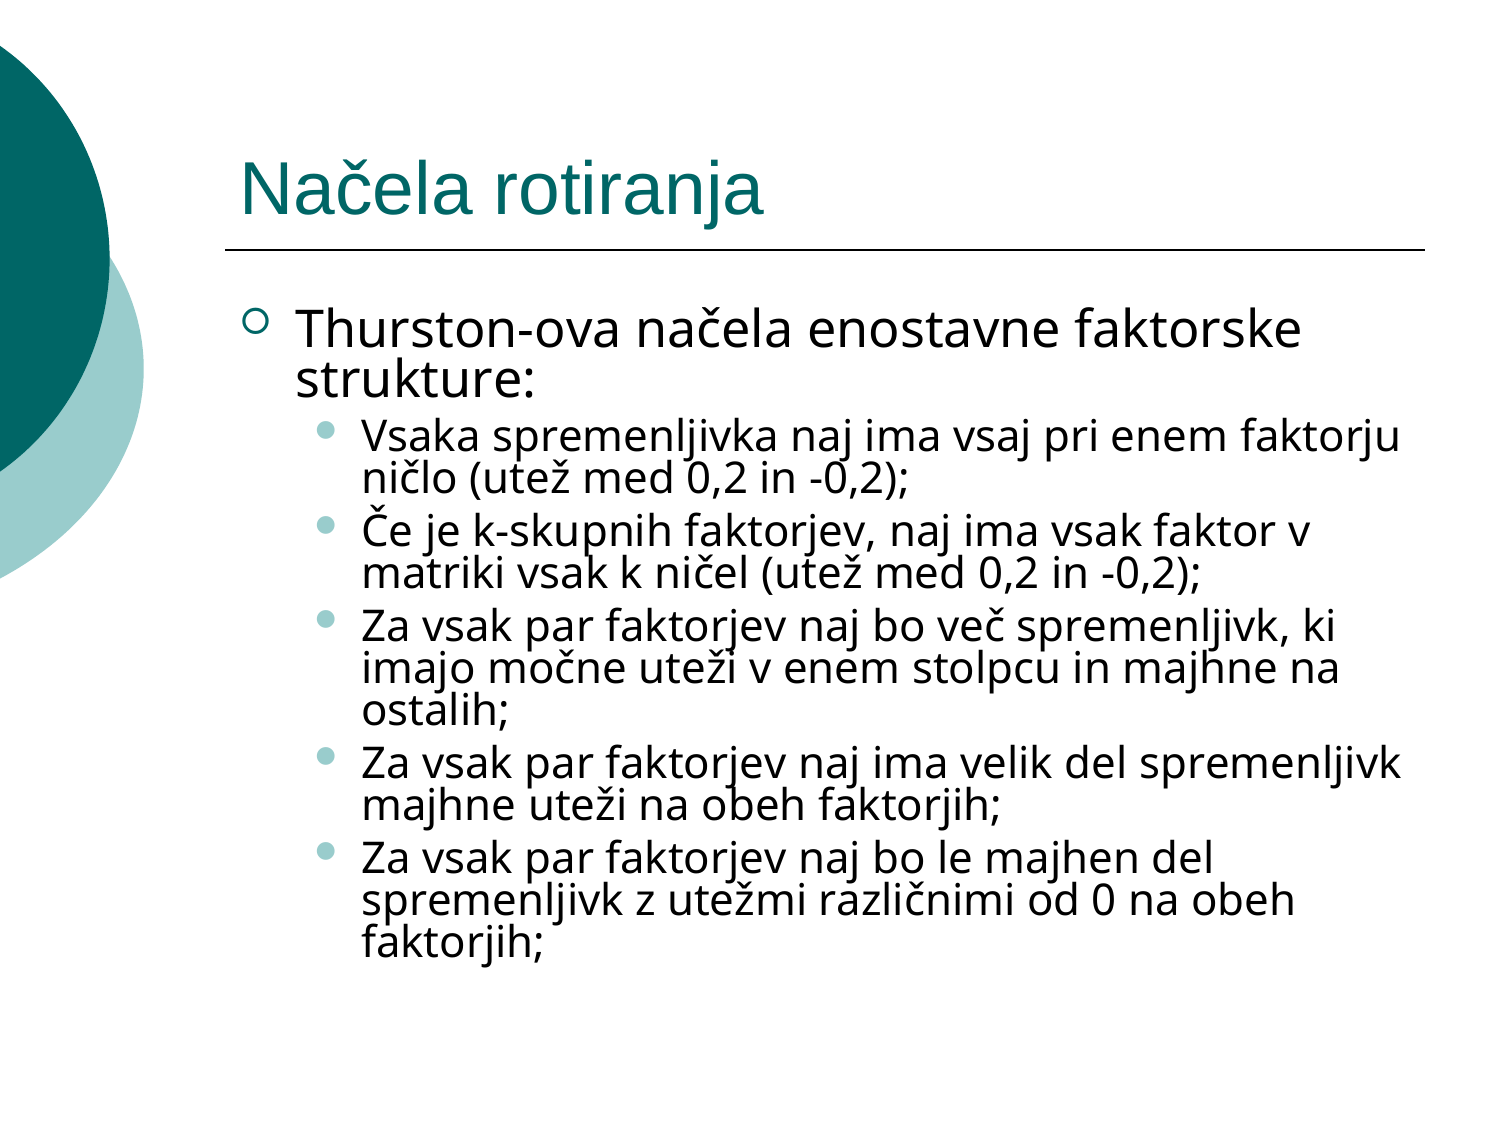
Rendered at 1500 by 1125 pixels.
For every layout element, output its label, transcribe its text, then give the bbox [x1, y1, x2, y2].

title Načela rotiranja [224, 49, 1425, 237]
list Thurston-ova načela enostavne faktorske strukture: Vsaka spremenljivka naj ima vsaj pri enem faktorju ničlo (utež med 0,2 in -0,2); Če je k-skupnih faktorjev, naj ima vsak faktor v matriki vsak k ničel (utež med 0,2 in -0,2); Za vsak par faktorjev naj bo več spremenljivk, ki imajo močne uteži v enem stolpcu in majhne na ostalih; Za vsak par faktorjev naj ima velik del spremenljivk majhne uteži na obeh faktorjih; Za vsak par faktorjev naj bo le majhen del spremenljivk z utežmi različnimi od 0 na obeh faktorjih; [224, 299, 1425, 999]
